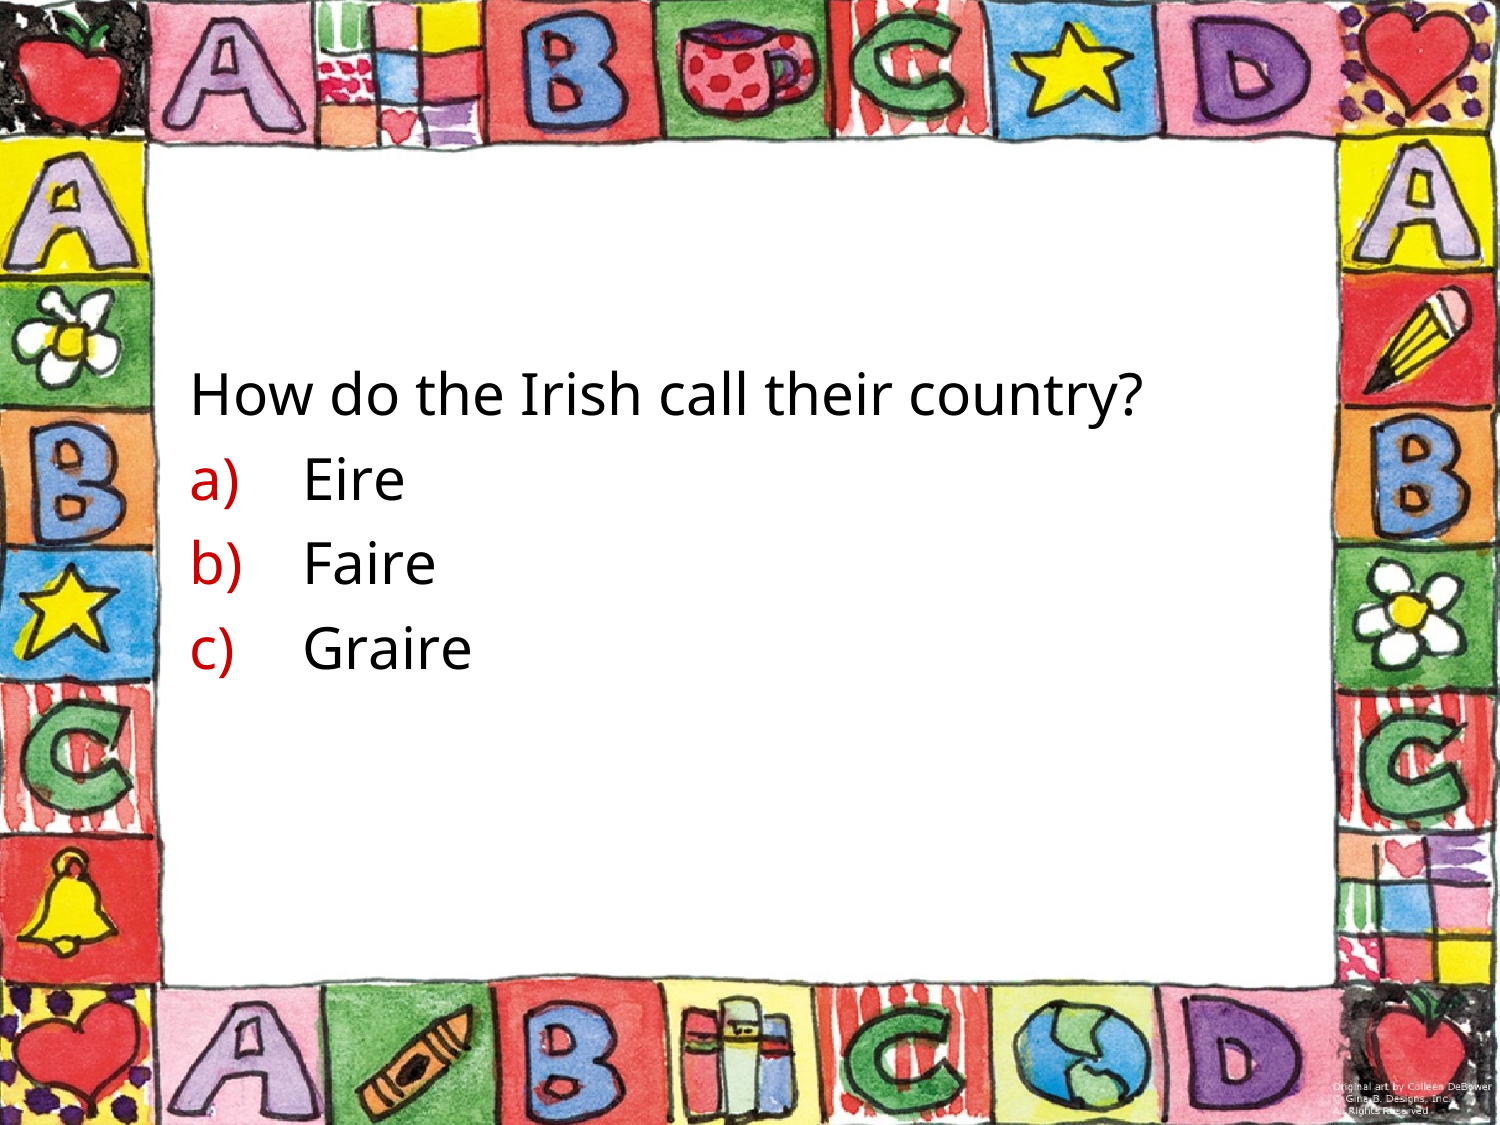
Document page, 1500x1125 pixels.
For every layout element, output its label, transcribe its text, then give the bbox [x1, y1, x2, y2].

picture [0, 0, 1500, 1125]
list How do the Irish call their country? Eire Faire Graire [174, 350, 1326, 951]
